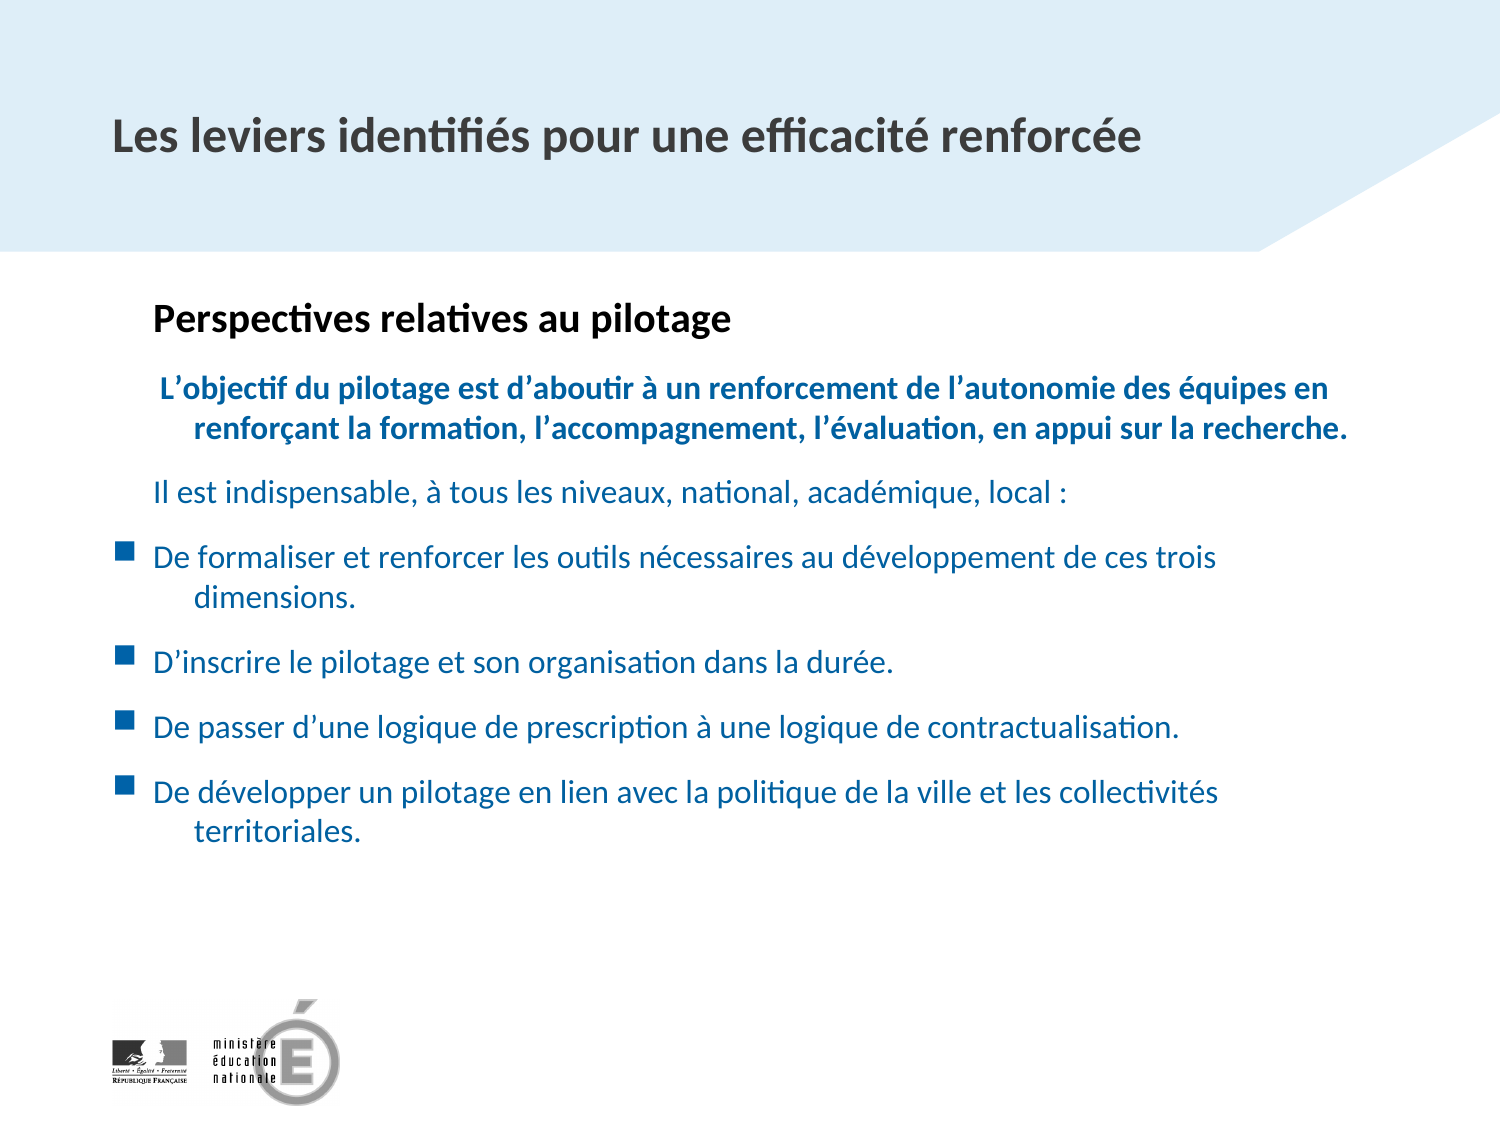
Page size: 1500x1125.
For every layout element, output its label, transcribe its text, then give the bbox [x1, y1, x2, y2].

title Les leviers identifiés pour une efficacité renforcée [112, 21, 1388, 244]
list Perspectives relatives au pilotage L’objectif du pilotage est d’aboutir à un renforcement de l’autonomie des équipes en renforçant la formation, l’accompagnement, l’évaluation, en appui sur la recherche. Il est indispensable, à tous les niveaux, national, académique, local : De formaliser et renforcer les outils nécessaires au développement de ces trois dimensions. D’inscrire le pilotage et son organisation dans la durée. De passer d’une logique de prescription à une logique de contractualisation. De développer un pilotage en lien avec la politique de la ville et les collectivités territoriales. [112, 290, 1388, 988]
